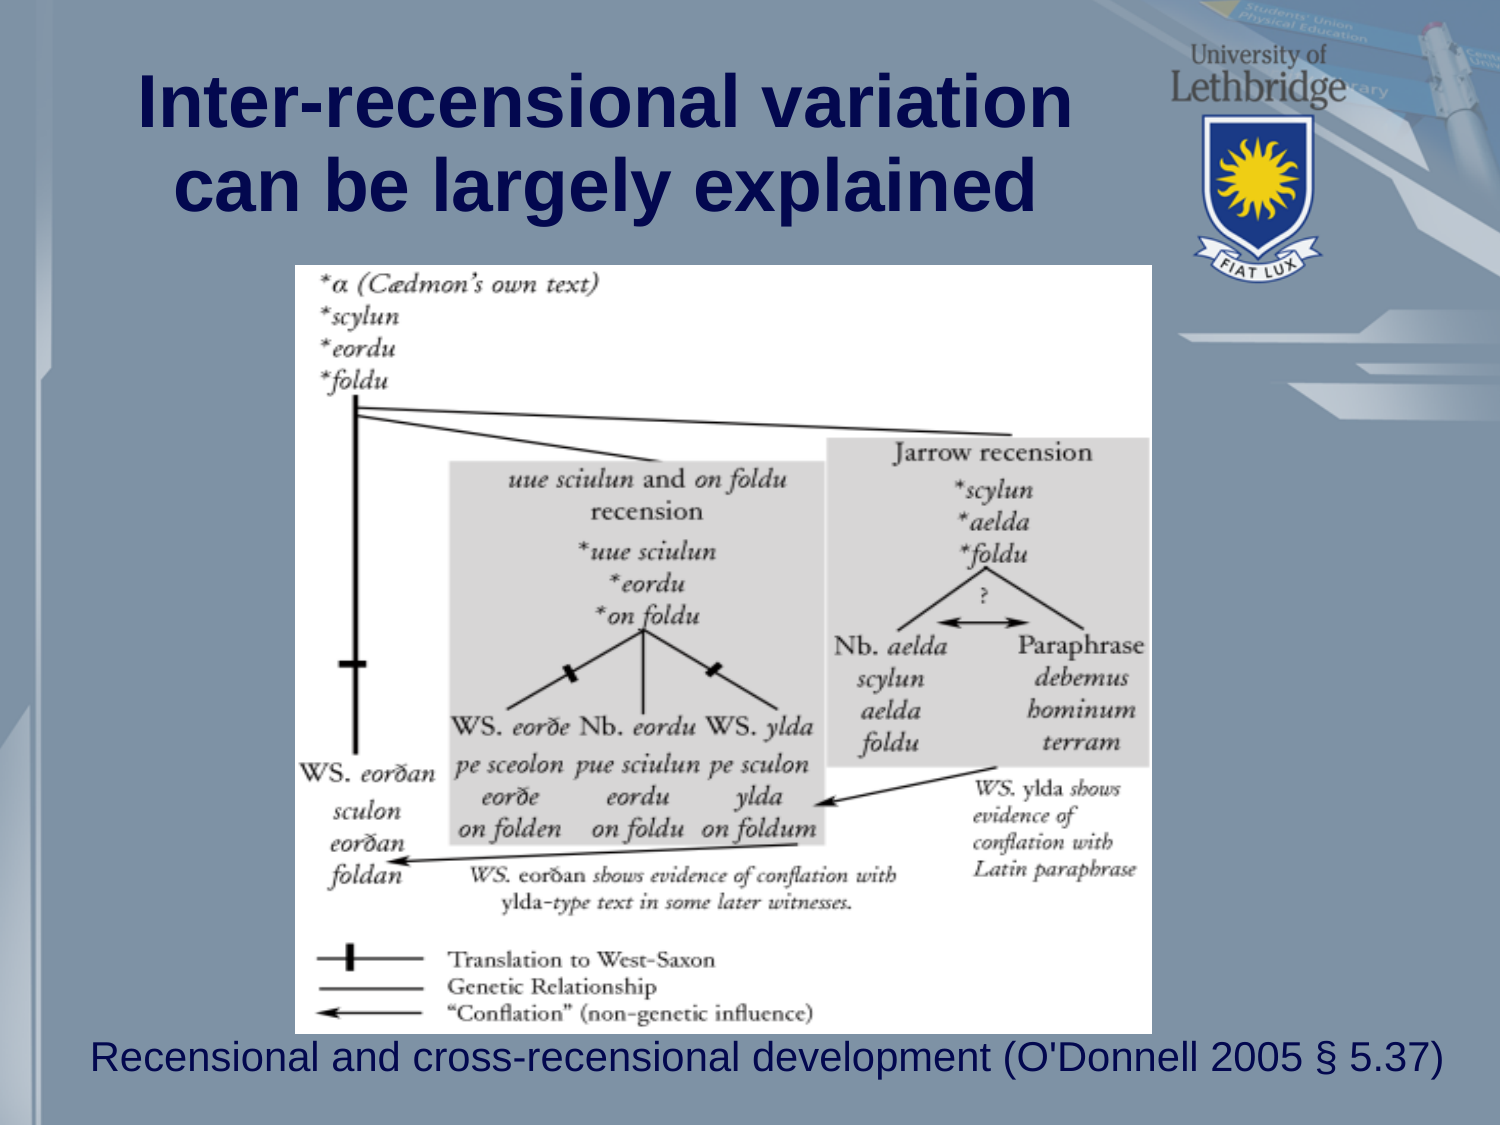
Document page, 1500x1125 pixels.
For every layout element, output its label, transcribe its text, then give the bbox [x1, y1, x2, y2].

picture [0, 0, 1500, 1125]
title Inter-recensional variation can be largely explained [75, 46, 1138, 241]
list Recensional and cross-recensional development (O'Donnell 2005 § 5.37) [88, 1033, 1447, 1125]
